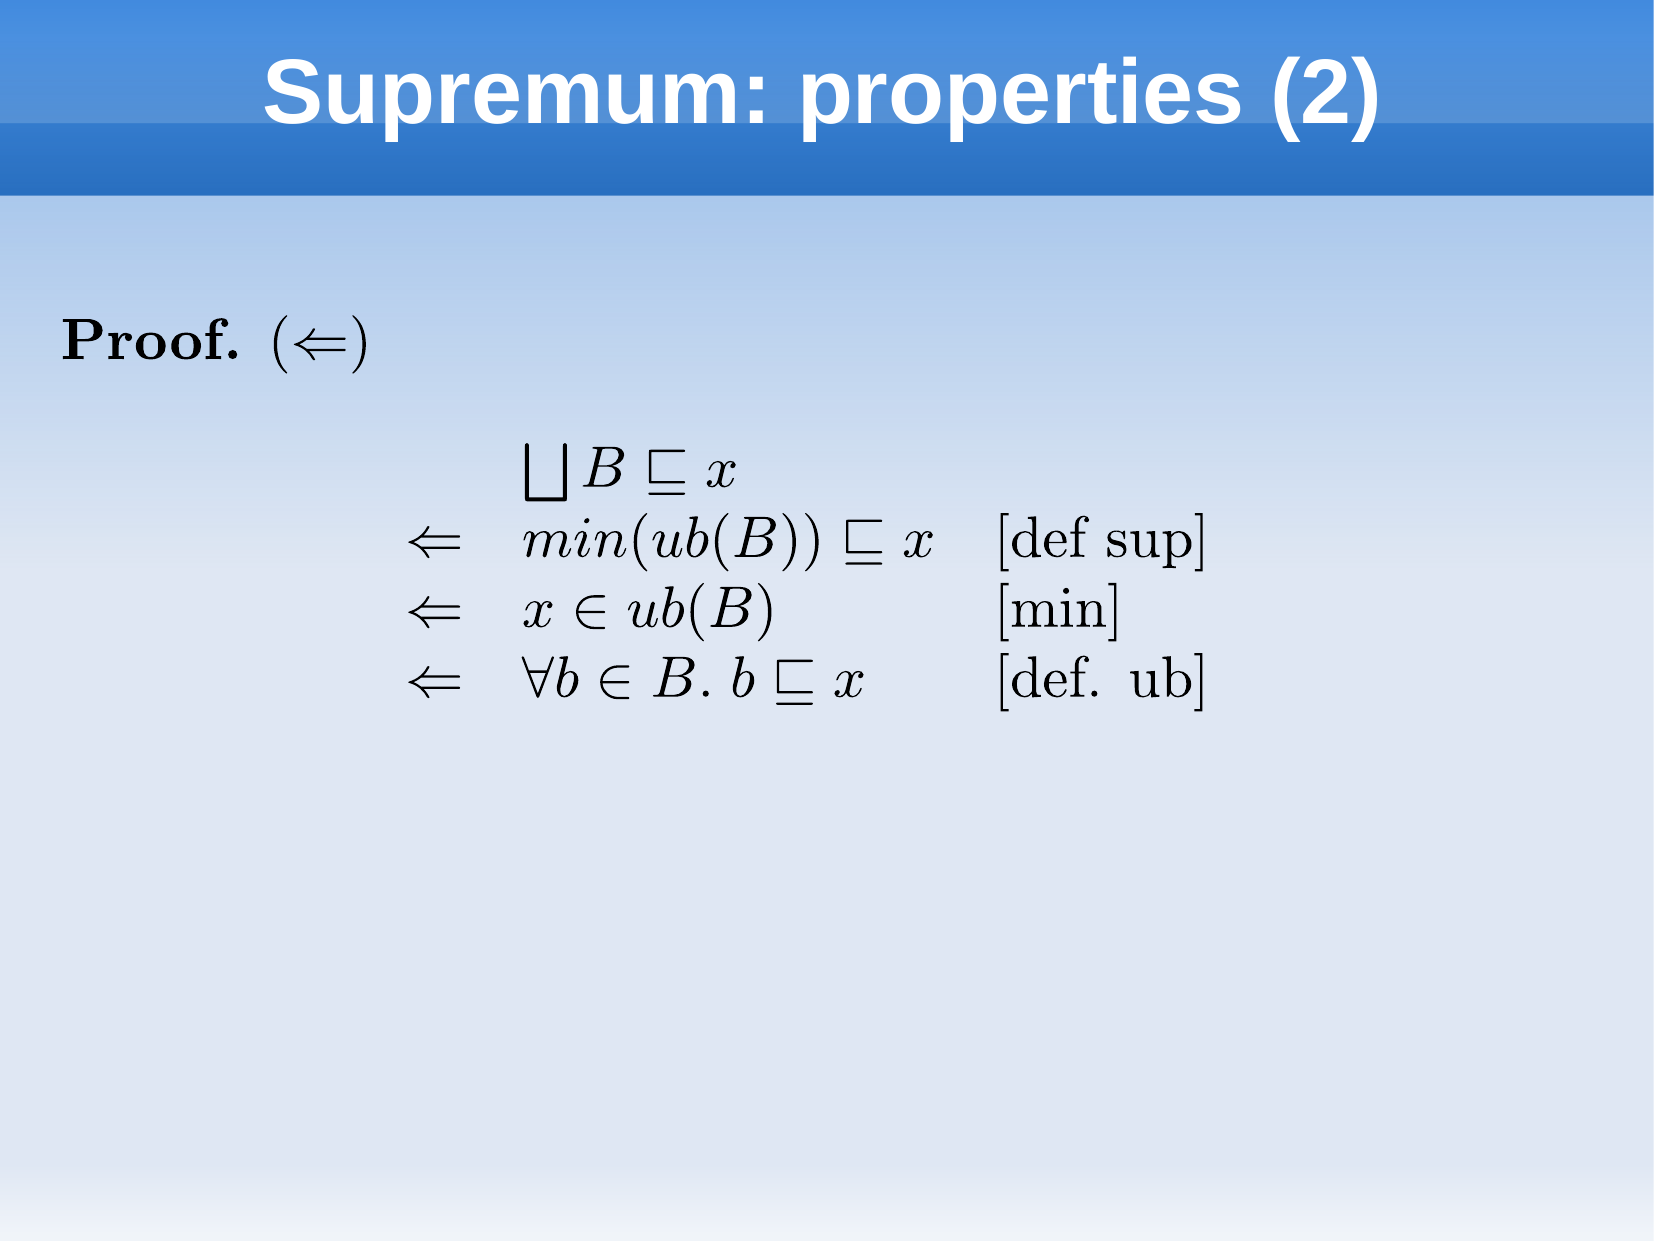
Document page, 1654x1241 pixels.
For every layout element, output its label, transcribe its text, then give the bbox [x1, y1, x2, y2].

picture [0, 0, 1654, 1241]
title Supremum: properties (2) [59, 0, 1588, 188]
